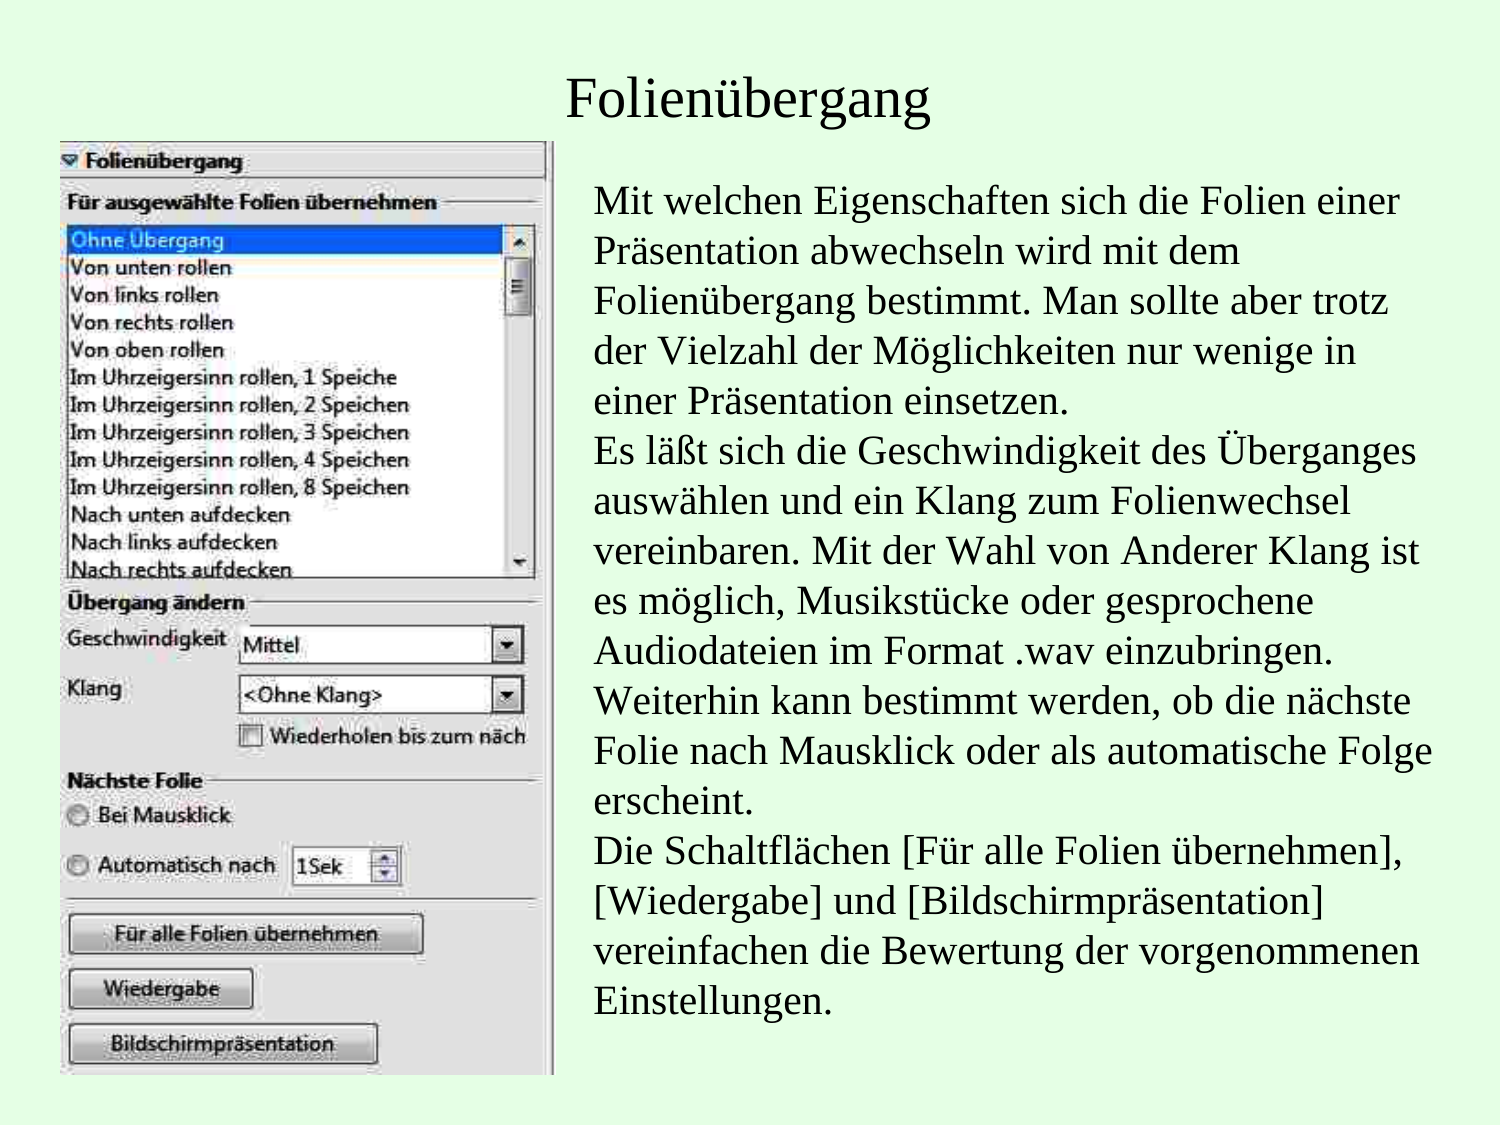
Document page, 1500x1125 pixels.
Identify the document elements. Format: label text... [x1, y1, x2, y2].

picture [60, 141, 556, 1075]
title Folienübergang [112, 16, 1385, 172]
text_box Mit welchen Eigenschaften sich die Folien einer Präsentation abwechseln wird mit dem Folienübergang bestimmt. Man sollte aber trotz der Vielzahl der Möglichkeiten nur wenige in einer Präsentation einsetzen. Es läßt sich die Geschwindigkeit des Überganges auswählen und ein Klang zum Folienwechsel vereinbaren. Mit der Wahl von Anderer Klang ist es möglich, Musikstücke oder gesprochene Audiodateien im Format .wav einzubringen. Weiterhin kann bestimmt werden, ob die nächste Folie nach Mausklick oder als automatische Folge erscheint. Die Schaltflächen [Für alle Folien übernehmen], [Wiedergabe] und [Bildschirmpräsentation] vereinfachen die Bewertung der vorgenommenen Einstellungen. [578, 165, 1453, 700]
